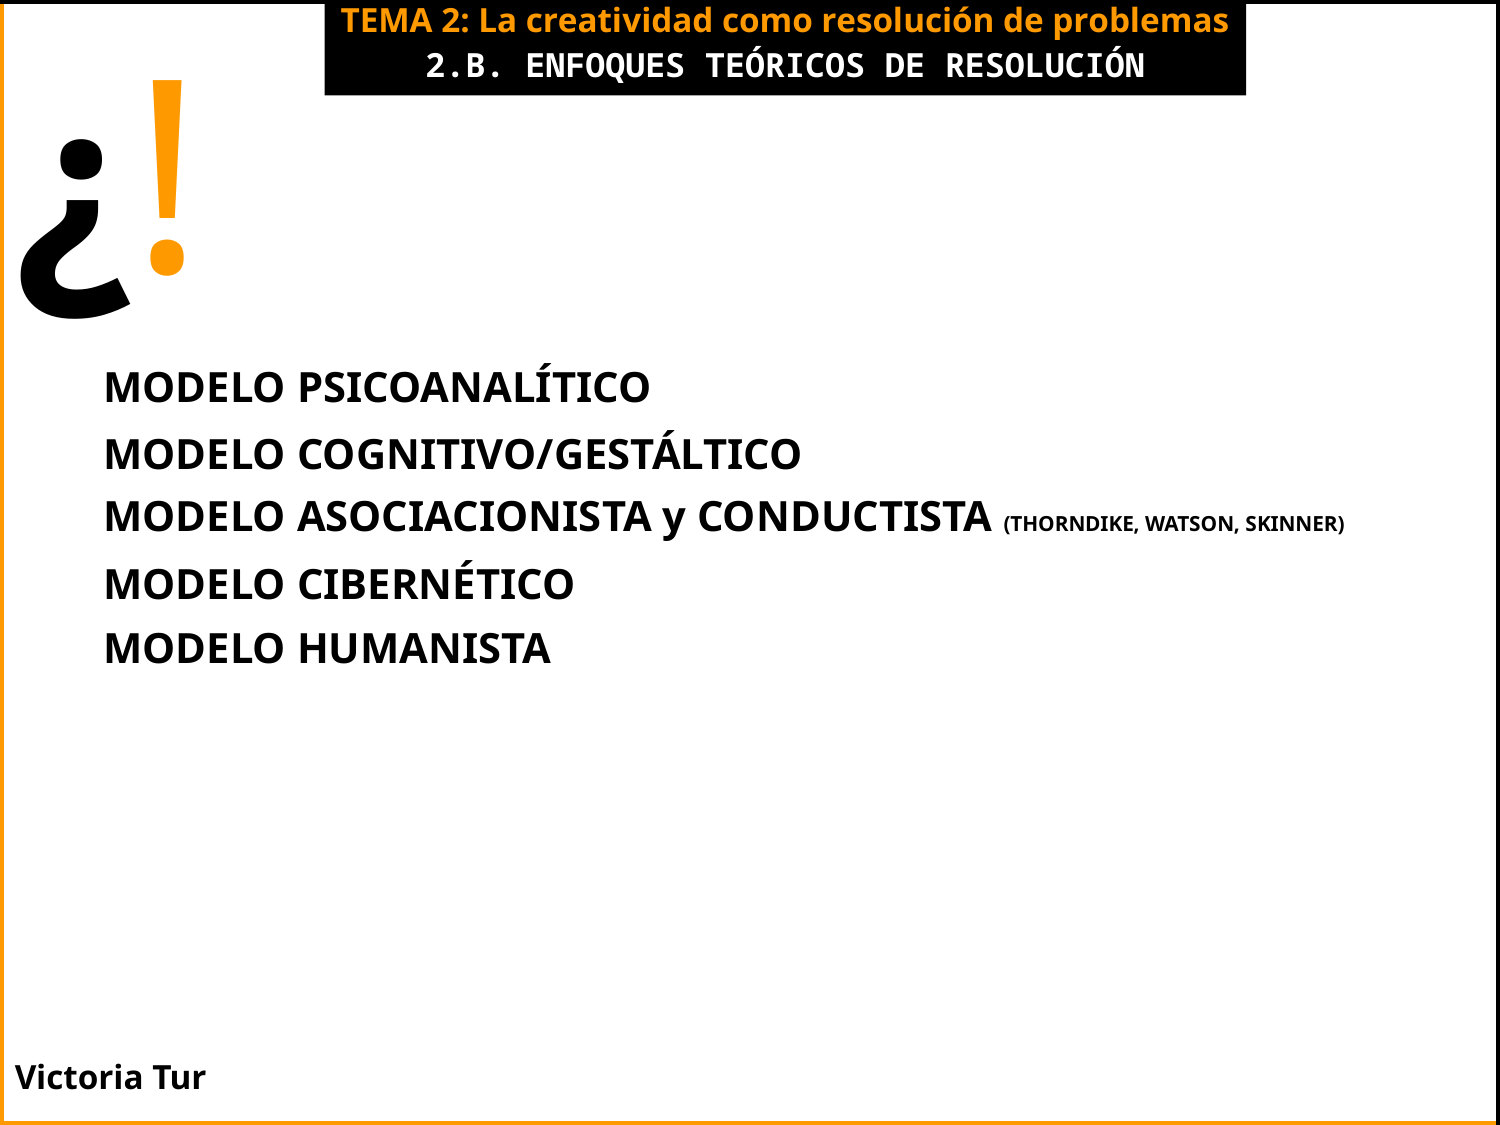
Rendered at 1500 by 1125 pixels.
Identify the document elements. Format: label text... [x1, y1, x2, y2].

list MODELO PSICOANALÍTICO MODELO COGNITIVO/GESTÁLTICO MODELO ASOCIACIONISTA y CONDUCTISTA (THORNDIKE, WATSON, SKINNER) MODELO CIBERNÉTICO MODELO HUMANISTA [88, 349, 1427, 998]
